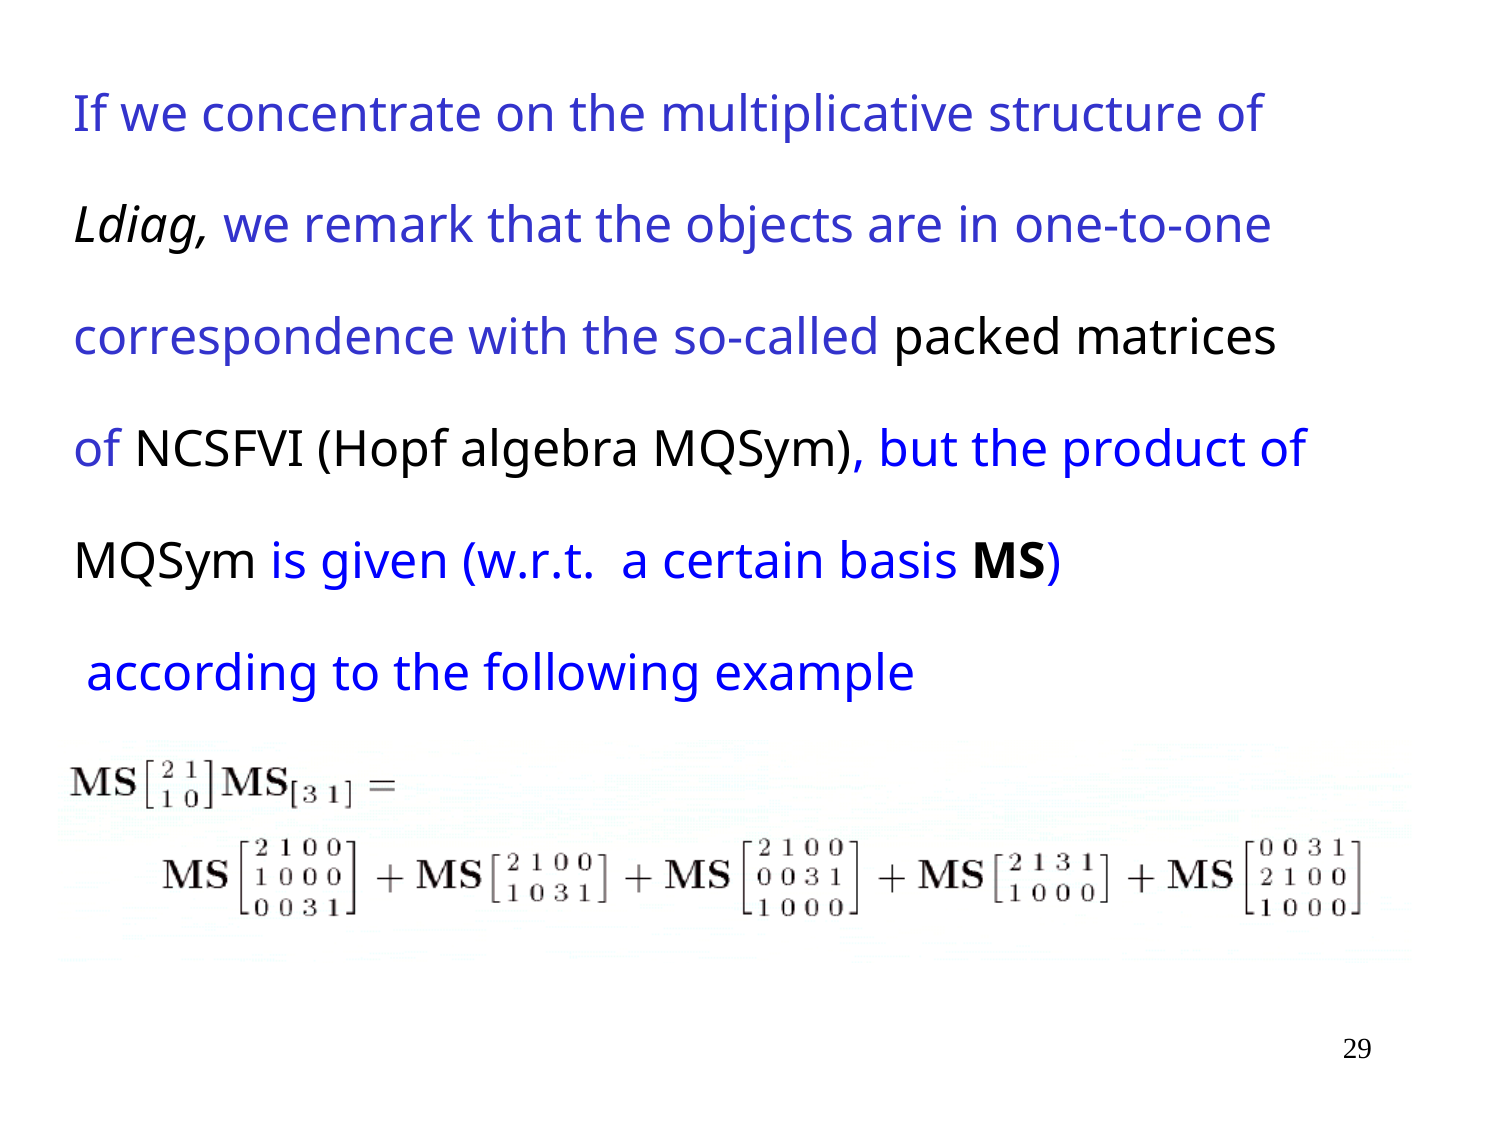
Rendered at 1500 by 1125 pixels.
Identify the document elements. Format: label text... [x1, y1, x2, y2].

text_box If we concentrate on the multiplicative structure of Ldiag, we remark that the objects are in one-to-one correspondence with the so-called packed matrices of NCSFVI (Hopf algebra MQSym), but the product of MQSym is given (w.r.t. a certain basis MS) according to the following example [59, 69, 1447, 714]
picture [57, 740, 1412, 963]
